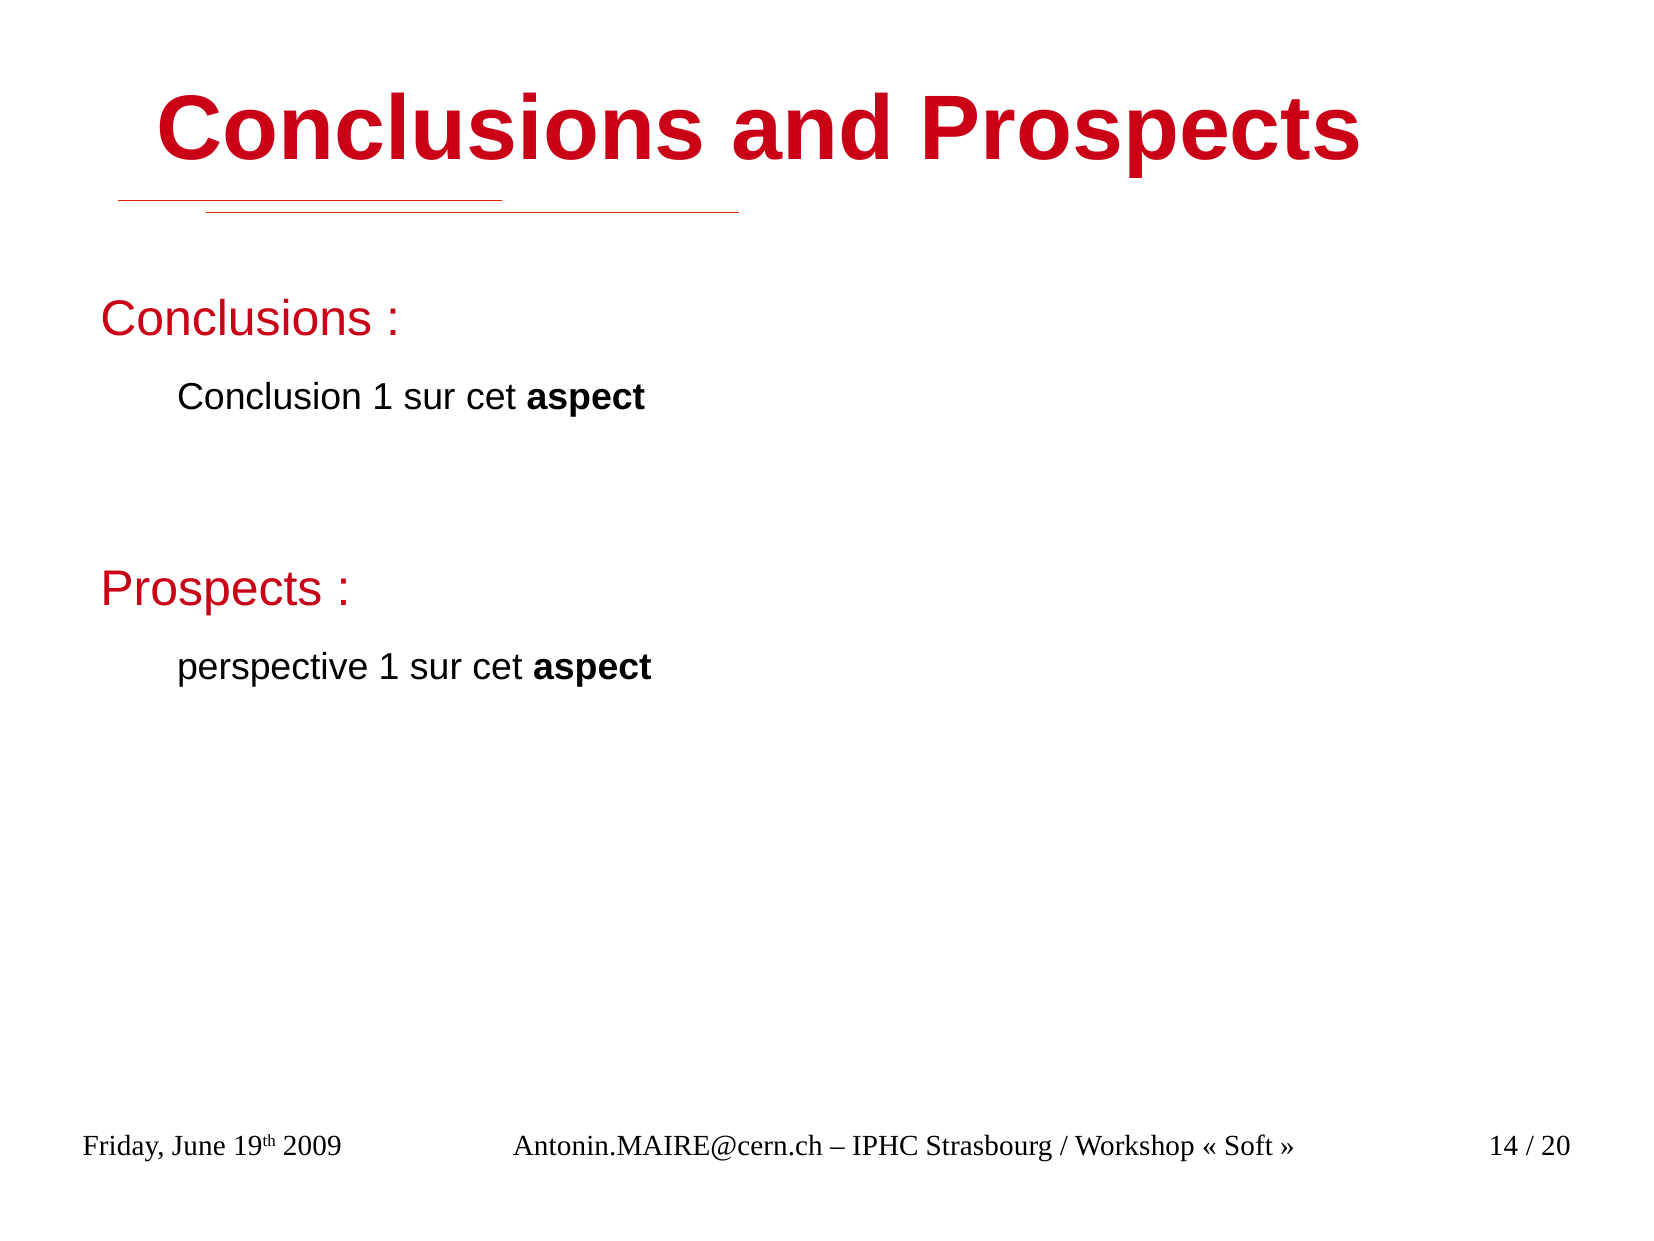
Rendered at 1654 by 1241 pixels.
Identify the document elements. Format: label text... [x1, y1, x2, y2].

title Conclusions and Prospects [82, 49, 1571, 207]
list Conclusions : Conclusion 1 sur cet aspect Prospects : perspective 1 sur cet aspect [82, 290, 1571, 1109]
